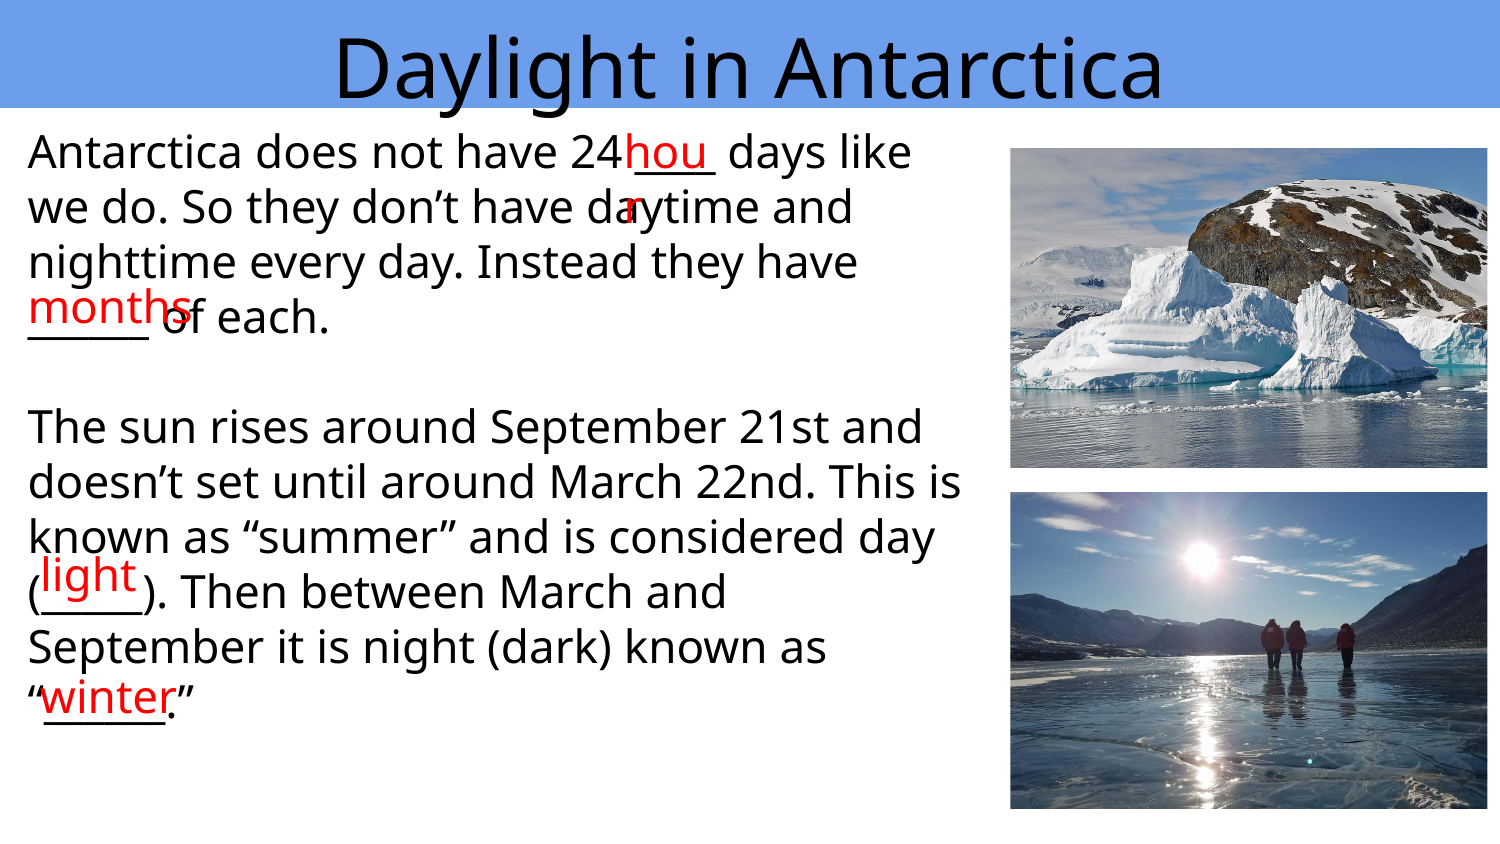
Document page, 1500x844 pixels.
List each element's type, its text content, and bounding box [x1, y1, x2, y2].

text_box months [12, 262, 212, 354]
picture [1010, 492, 1488, 810]
text_box hour [608, 107, 742, 199]
text_box Antarctica does not have 24 ____ days like we do. So they don’t have daytime and nighttime every day. Instead they have ______ of each. The sun rises around September 21st and doesn’t set until around March 22nd. This is known as “summer” and is considered day (_____). Then between March and September it is night (dark) known as “______.” [12, 107, 986, 693]
title Daylight in Antarctica [0, 0, 1500, 108]
picture [1010, 148, 1488, 468]
text_box light [25, 530, 169, 622]
text_box winter [25, 652, 200, 744]
